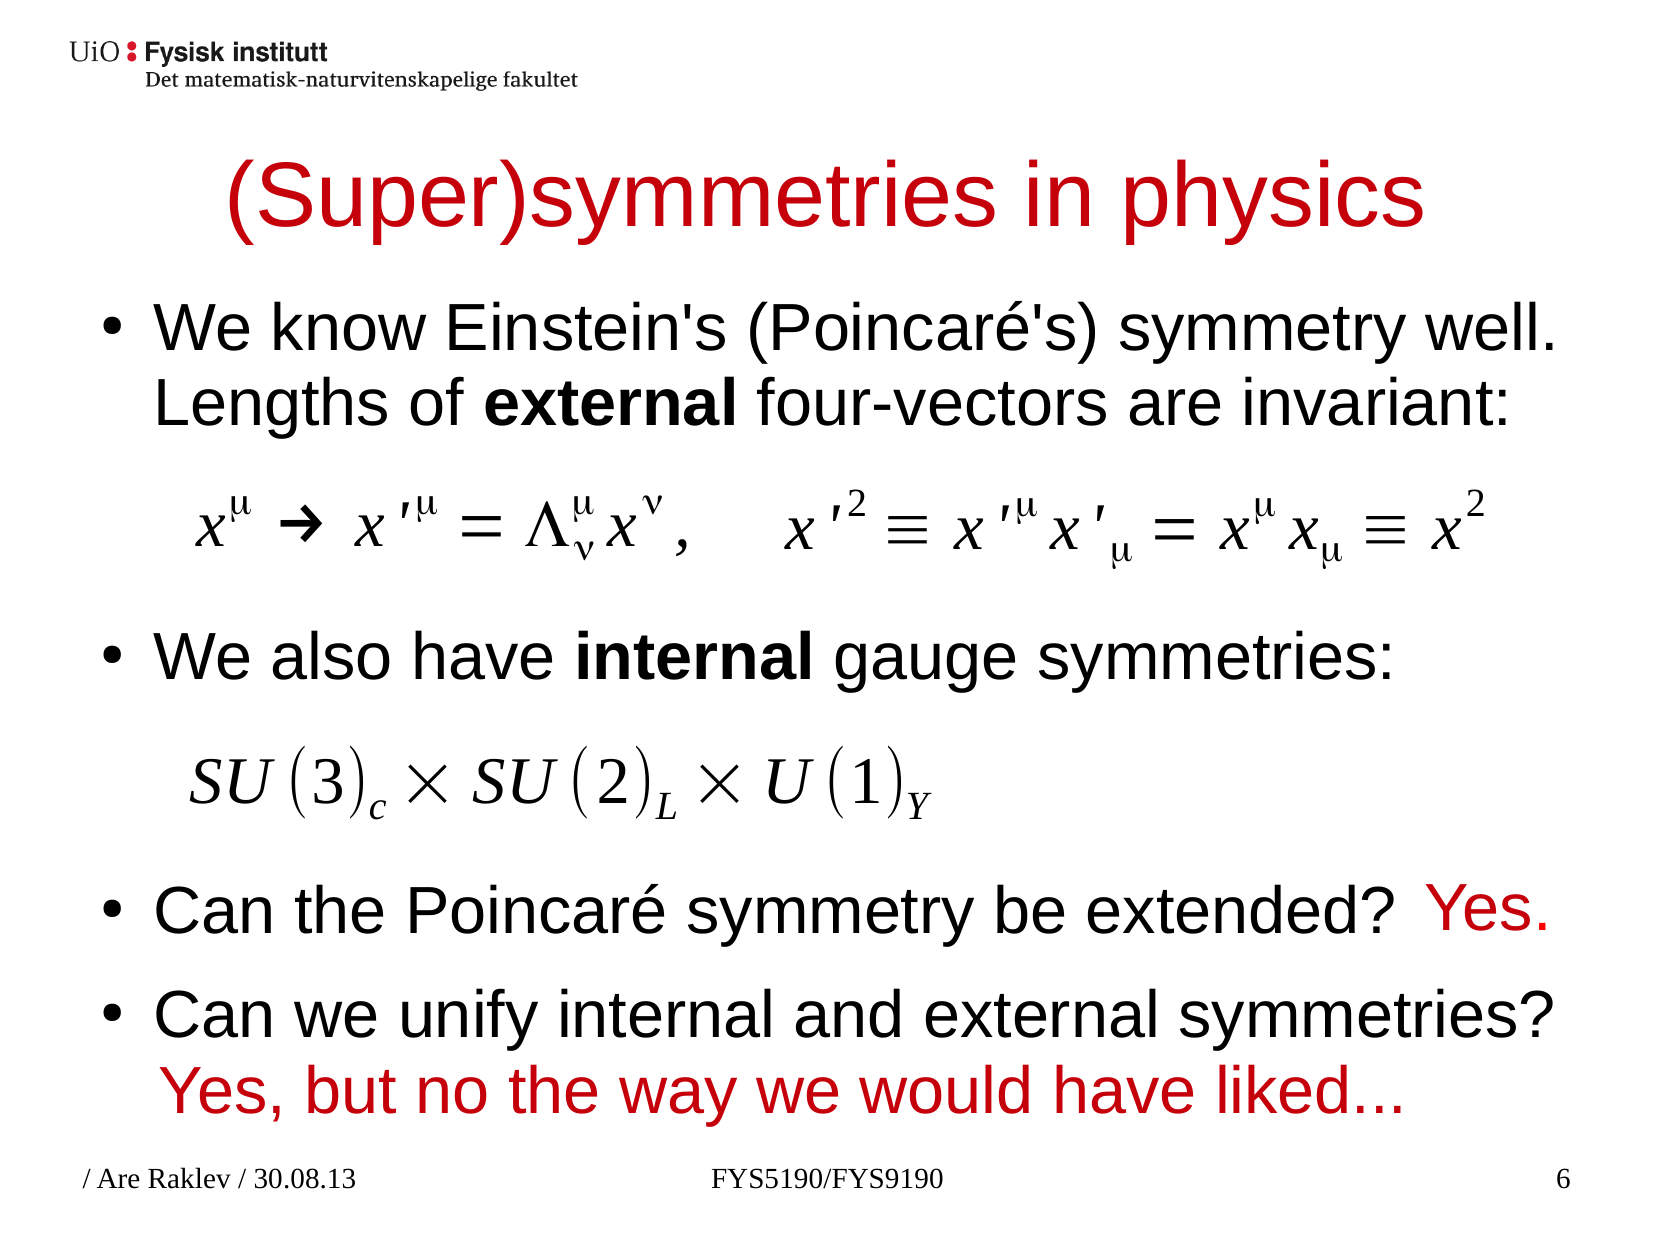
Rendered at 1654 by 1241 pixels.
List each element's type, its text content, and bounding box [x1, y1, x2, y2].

text_box Yes, but no the way we would have liked... [144, 1045, 1607, 1135]
chart [180, 742, 941, 828]
text_box Yes. [1409, 862, 1597, 952]
list We know Einstein's (Poincaré's) symmetry well. Lengths of external four-vectors are invariant: We also have internal gauge symmetries: Can the Poincaré symmetry be extended? Can we unify internal and external symmetries? [82, 290, 1571, 1094]
title (Super)symmetries in physics [82, 90, 1571, 290]
chart [185, 487, 698, 563]
chart [774, 479, 1492, 573]
picture [68, 37, 581, 93]
